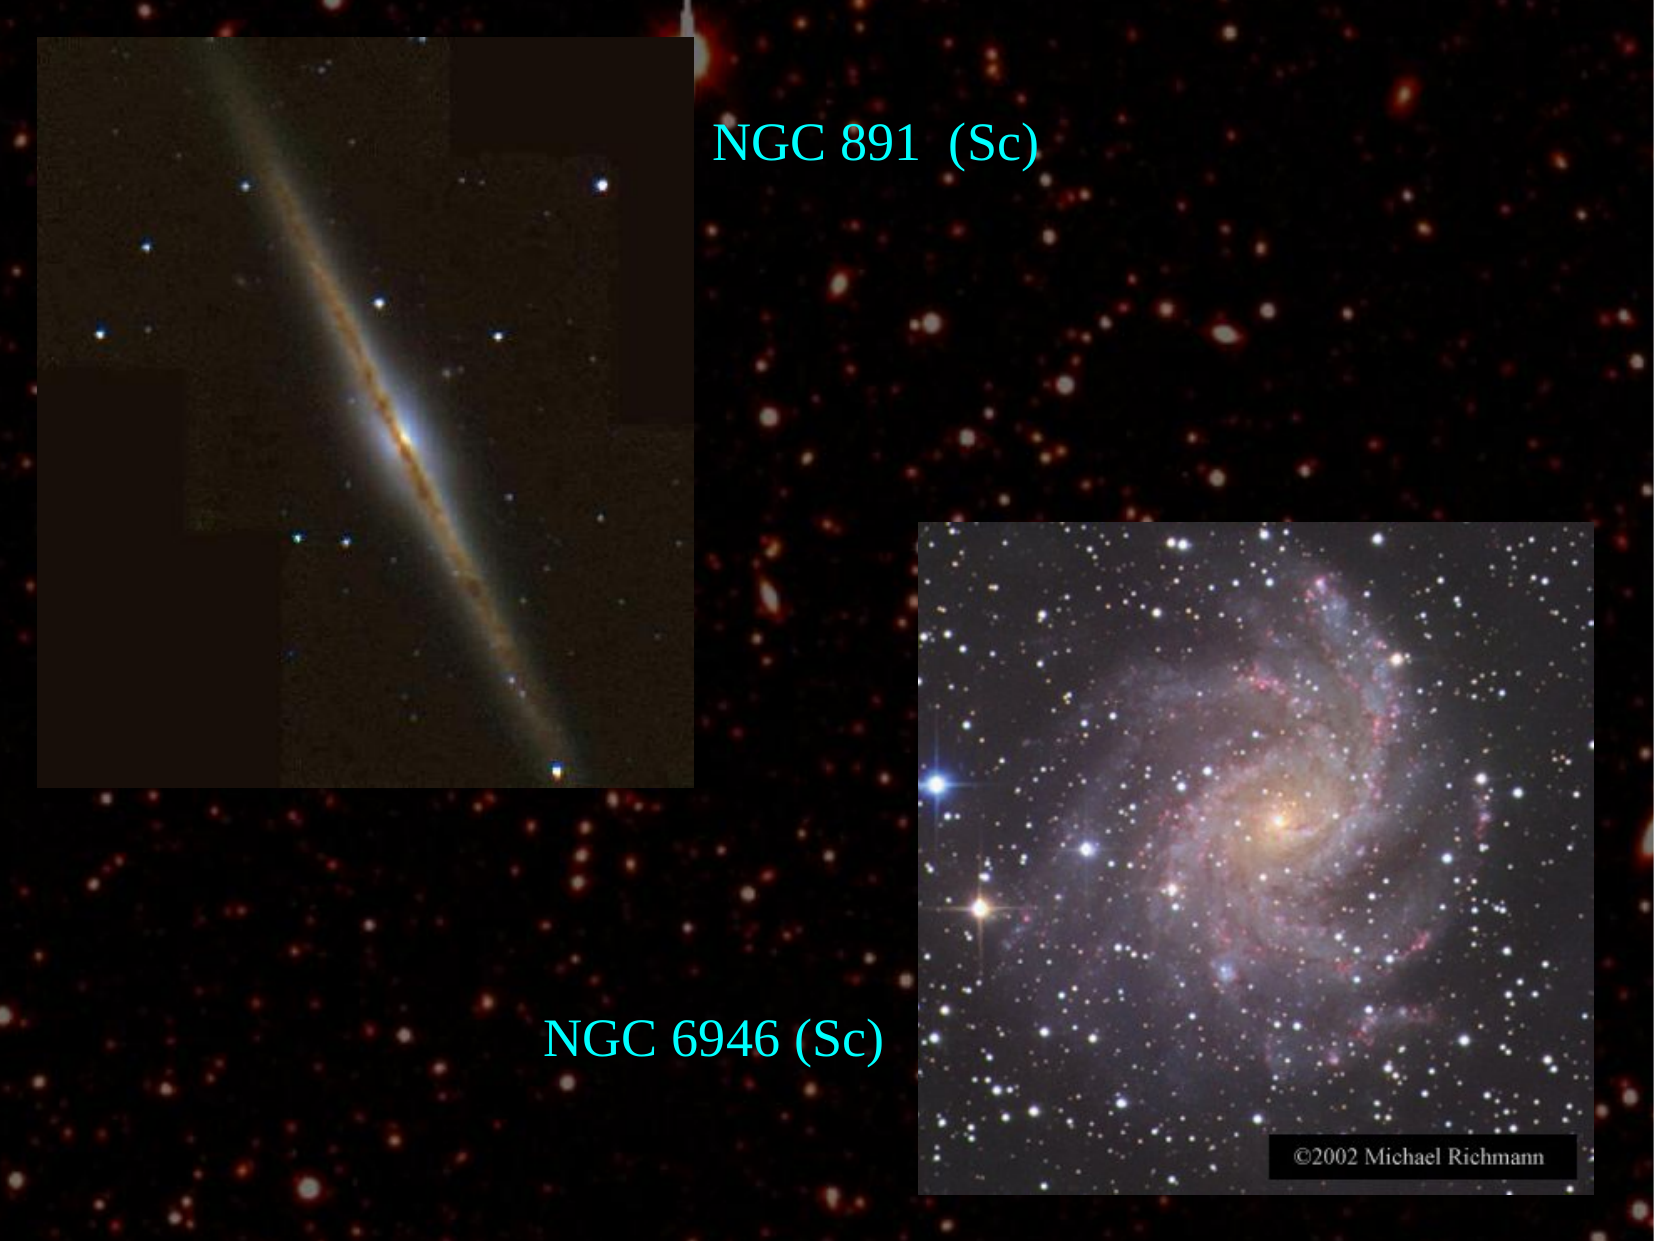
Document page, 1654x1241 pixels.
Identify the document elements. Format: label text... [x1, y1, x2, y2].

text_box NGC 891 (Sc) [712, 112, 1044, 174]
text_box NGC 6946 (Sc) [543, 1007, 890, 1069]
picture [0, 0, 1654, 1241]
